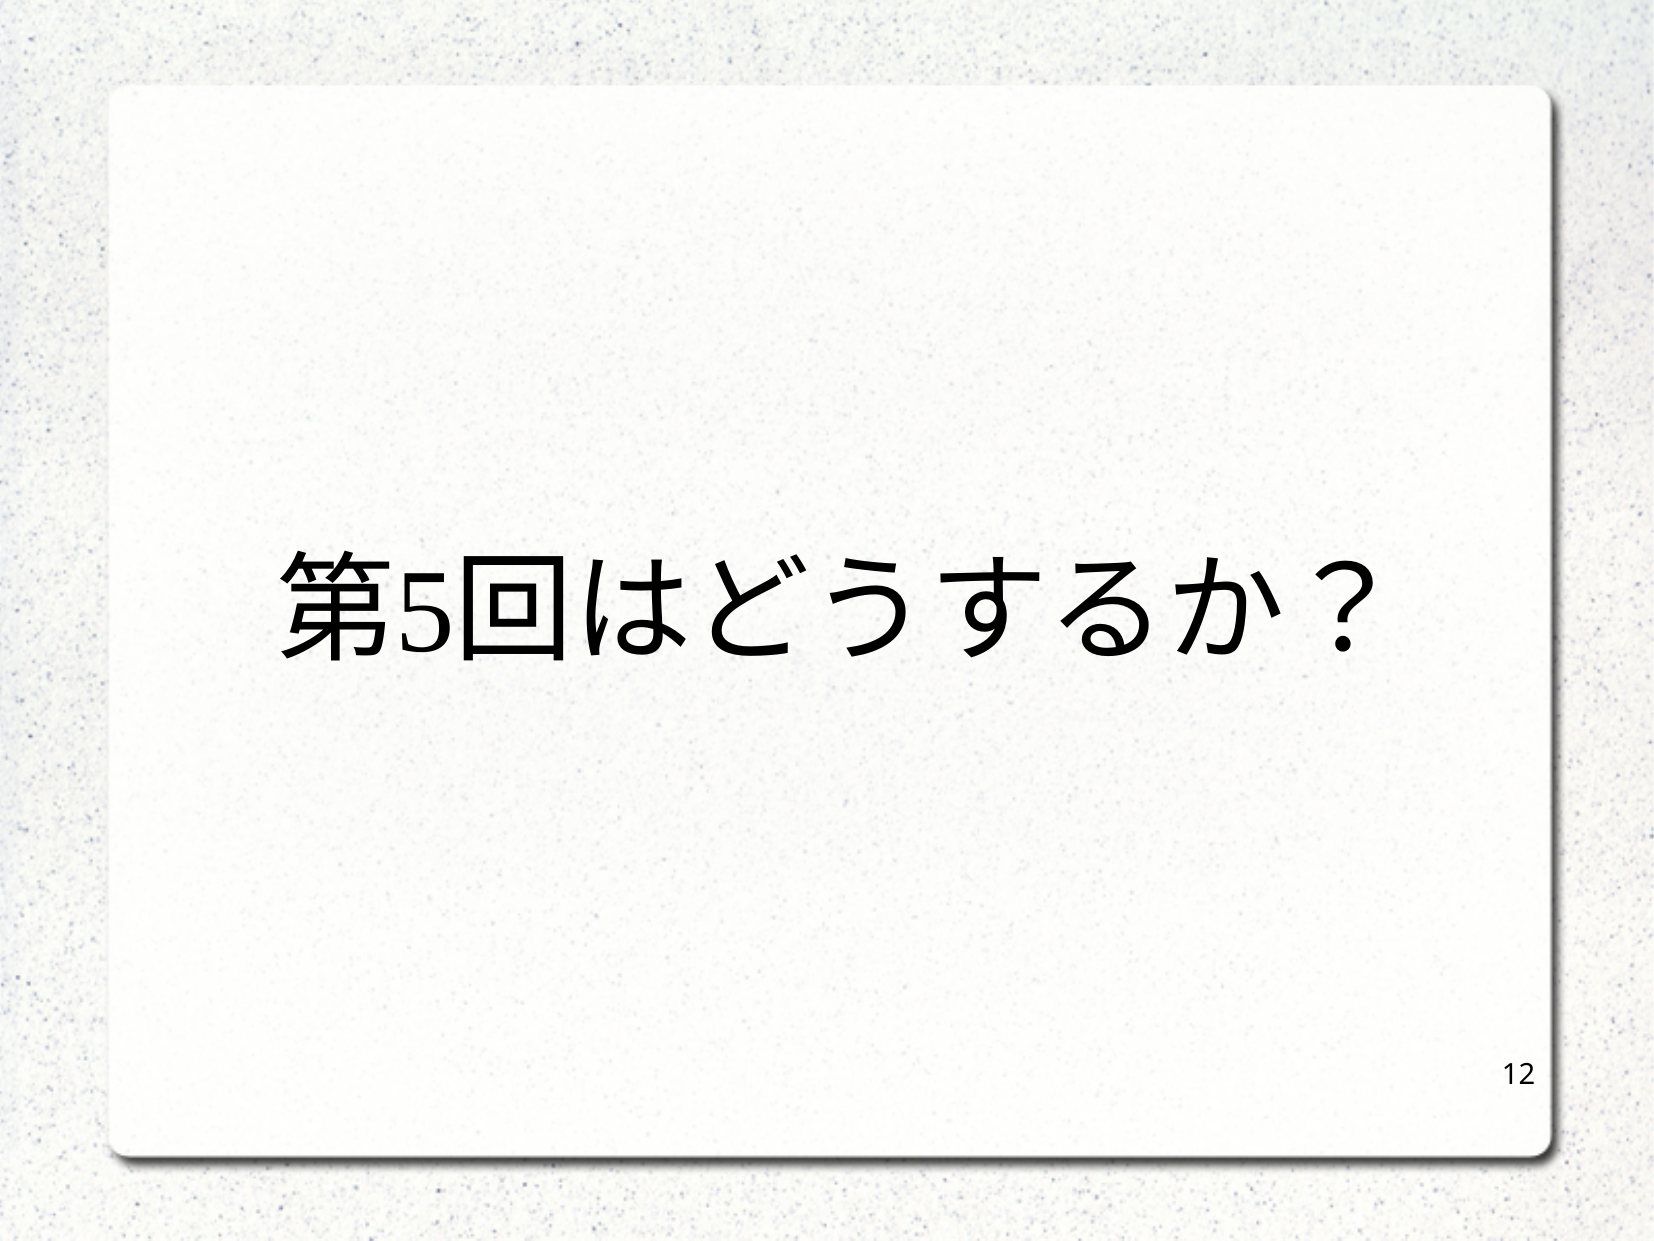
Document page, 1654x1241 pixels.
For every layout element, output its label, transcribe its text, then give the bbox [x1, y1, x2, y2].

picture [0, 0, 1654, 1241]
title 第5回はどうするか？ [236, 484, 1445, 716]
